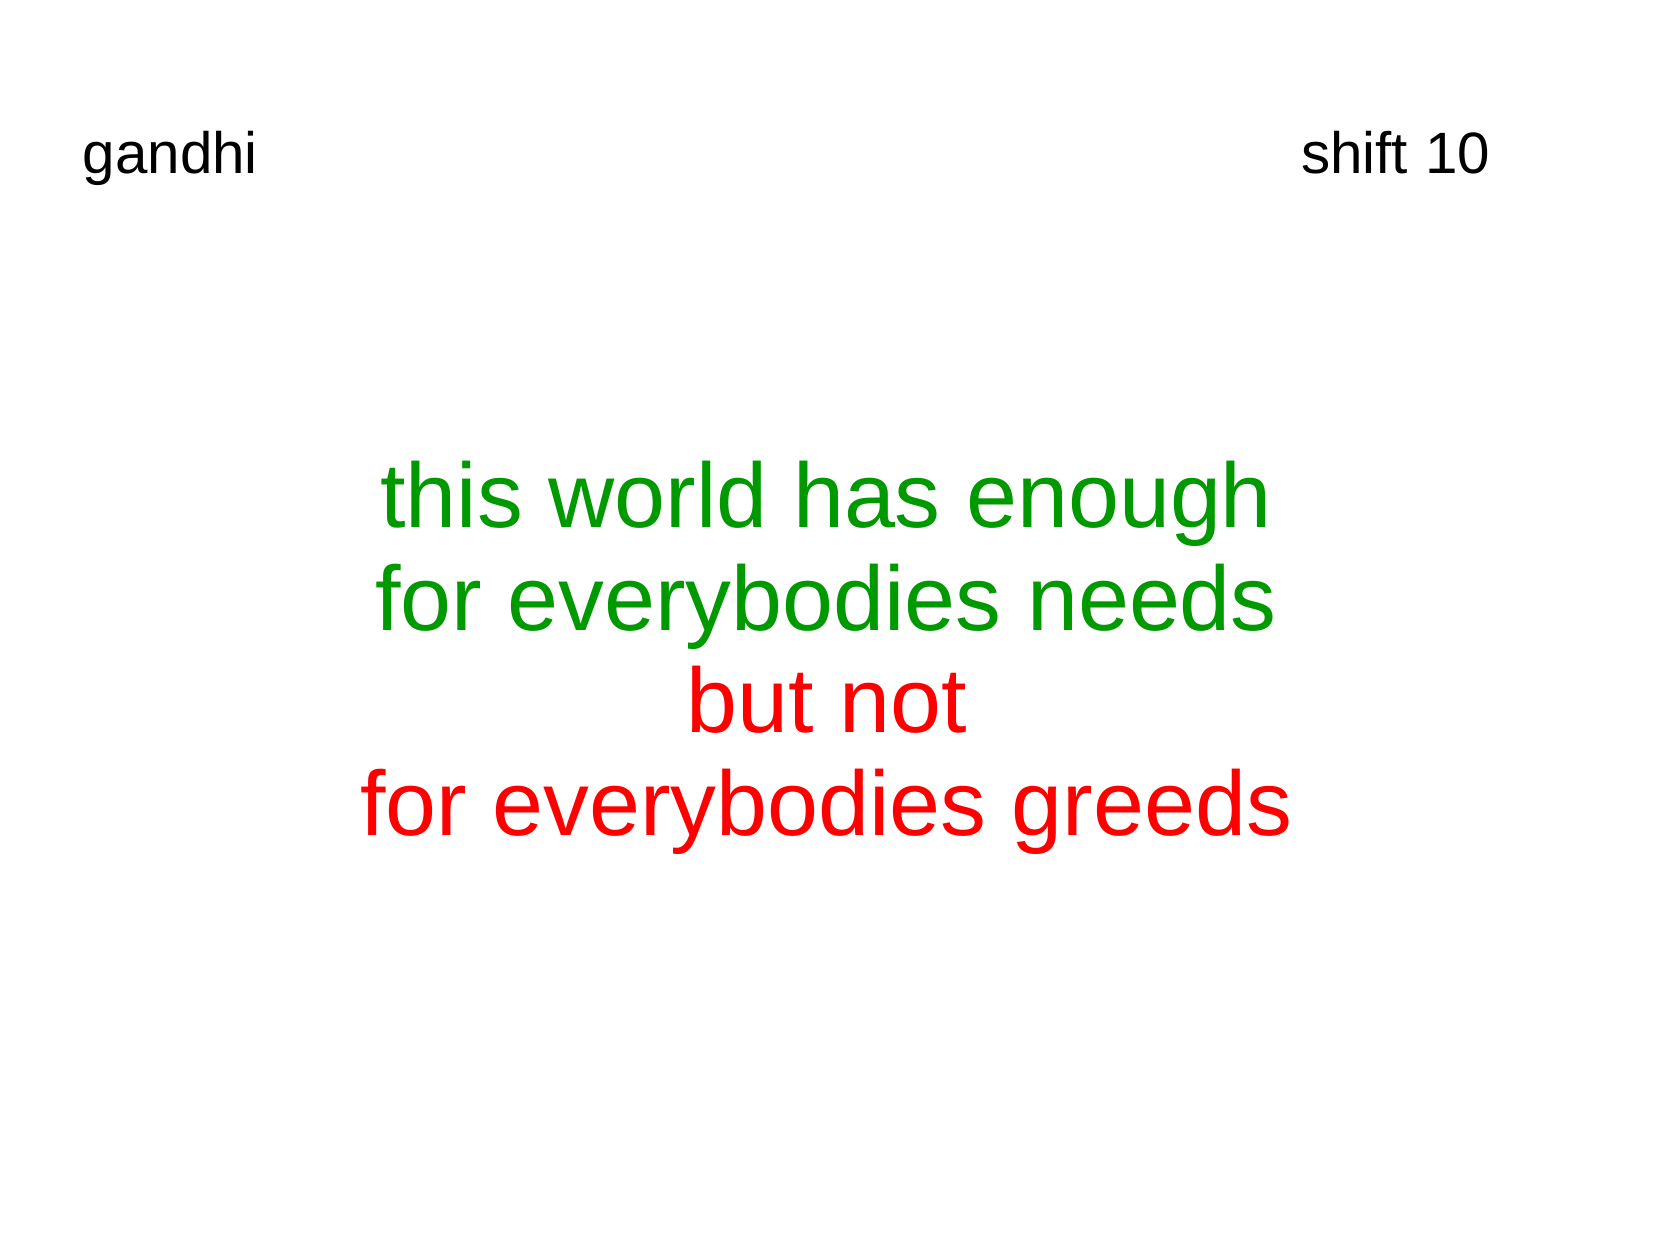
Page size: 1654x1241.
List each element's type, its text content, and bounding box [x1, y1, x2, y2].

title gandhi [82, 49, 767, 257]
title 10 [1425, 49, 1572, 257]
text_box this world has enough for everybodies needs but not for everybodies greeds [82, 290, 1571, 1010]
title shift [767, 49, 1409, 257]
